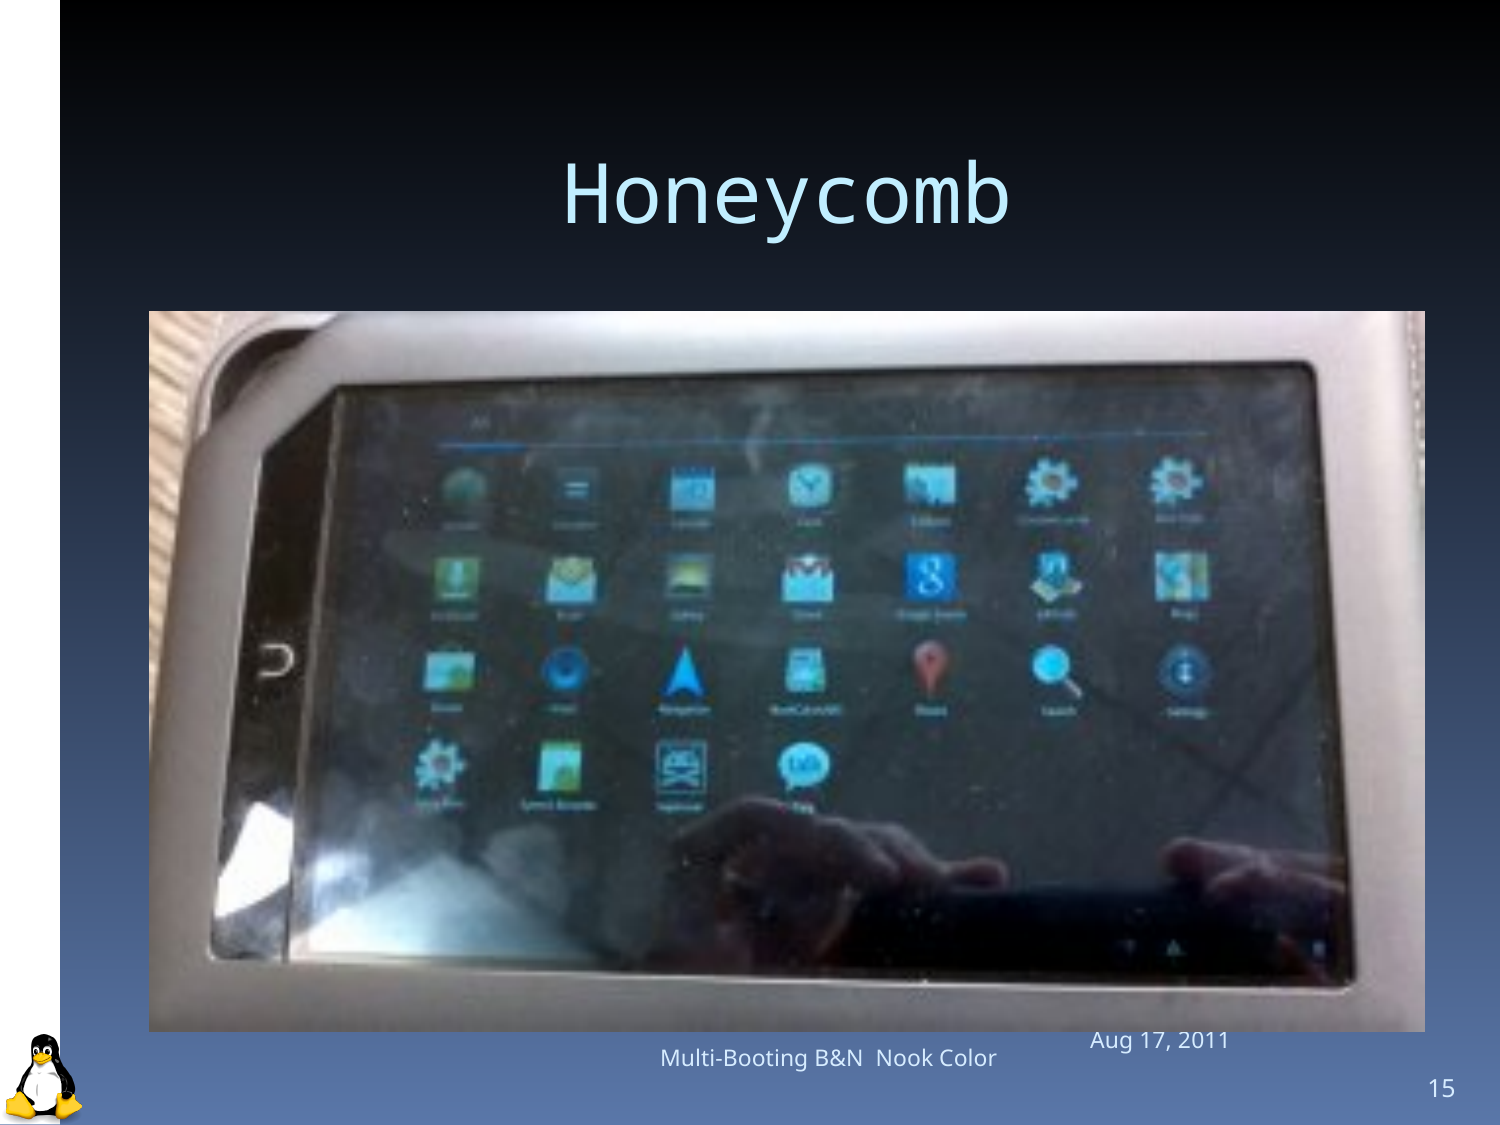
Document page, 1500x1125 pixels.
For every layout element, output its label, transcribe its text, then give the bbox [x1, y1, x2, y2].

picture [0, 1034, 82, 1125]
picture [149, 311, 1425, 1032]
title Honeycomb [149, 84, 1425, 299]
